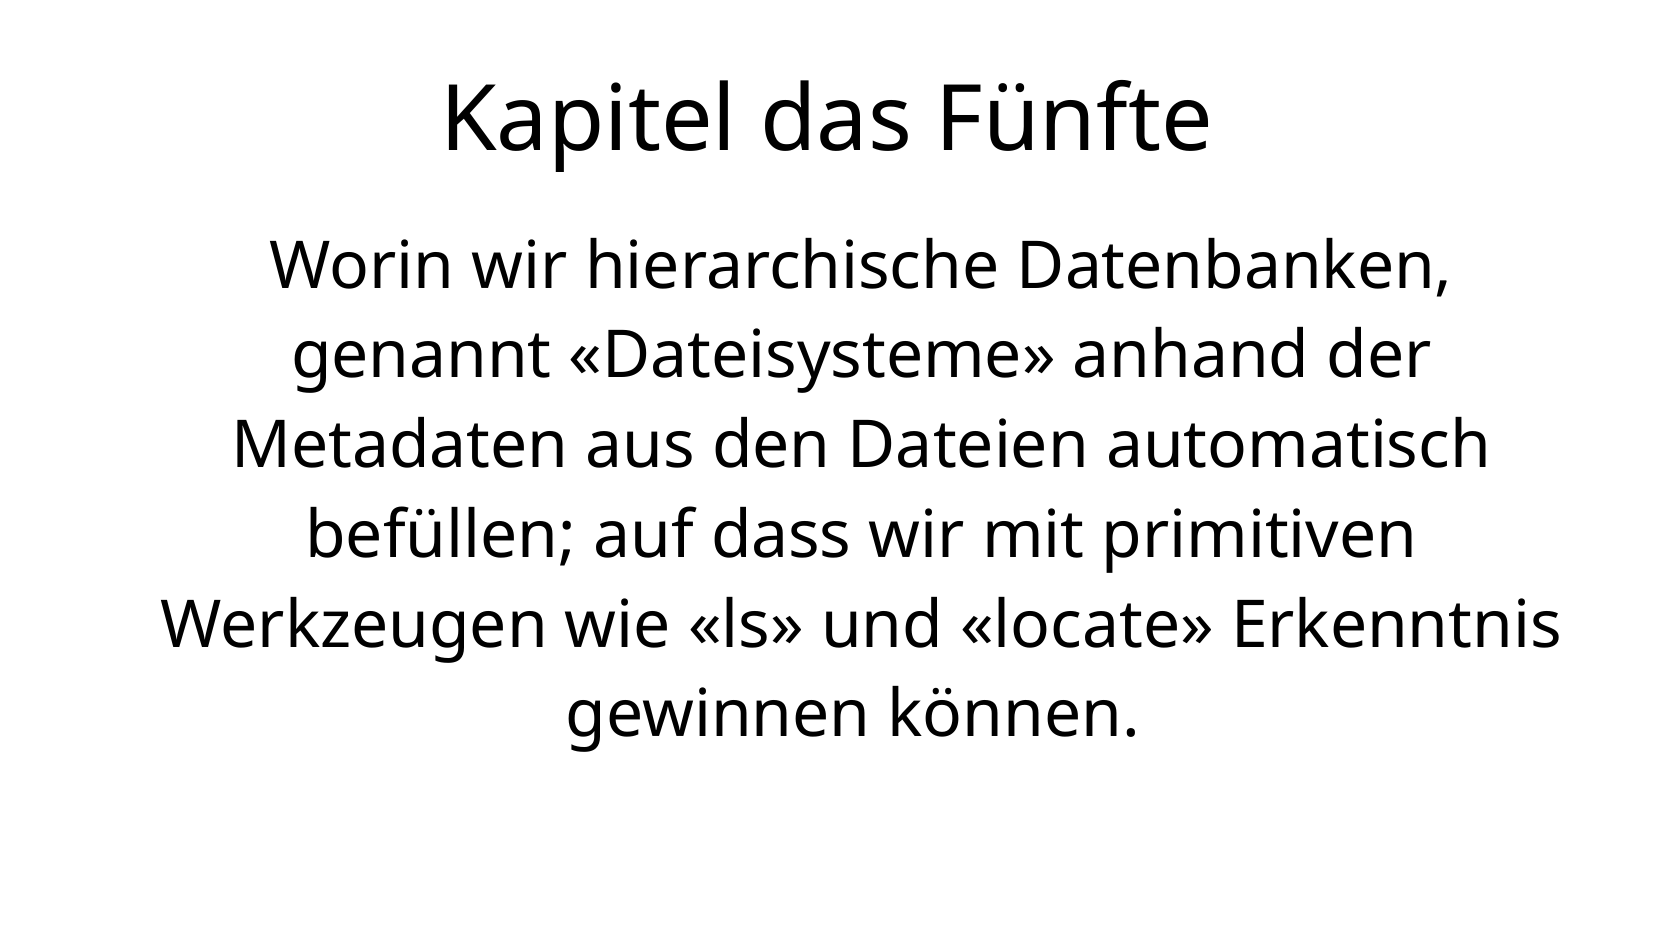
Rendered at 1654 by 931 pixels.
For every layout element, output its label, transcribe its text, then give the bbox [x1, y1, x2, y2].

title Kapitel das Fünfte [82, 37, 1571, 193]
text_box [82, 217, 1571, 758]
